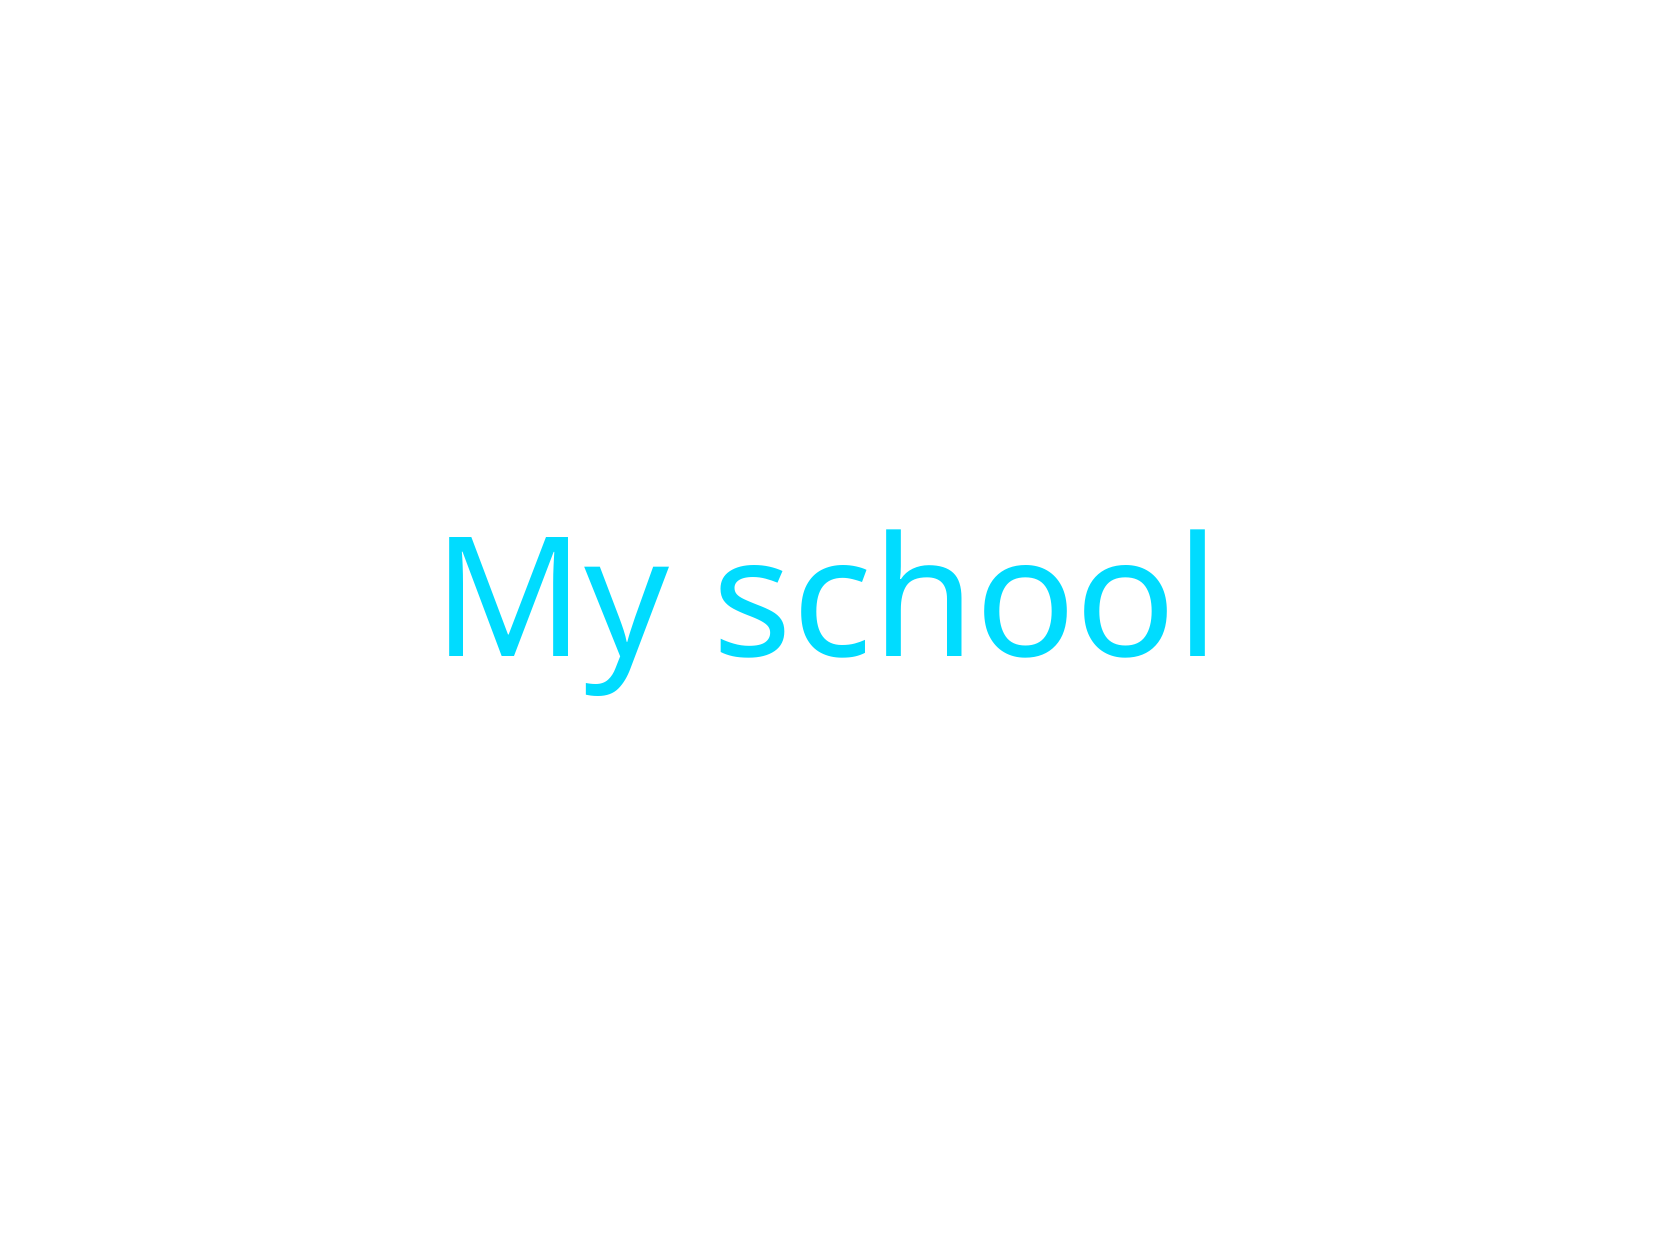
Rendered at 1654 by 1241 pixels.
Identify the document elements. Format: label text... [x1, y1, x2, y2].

title My school [82, 56, 1571, 1123]
